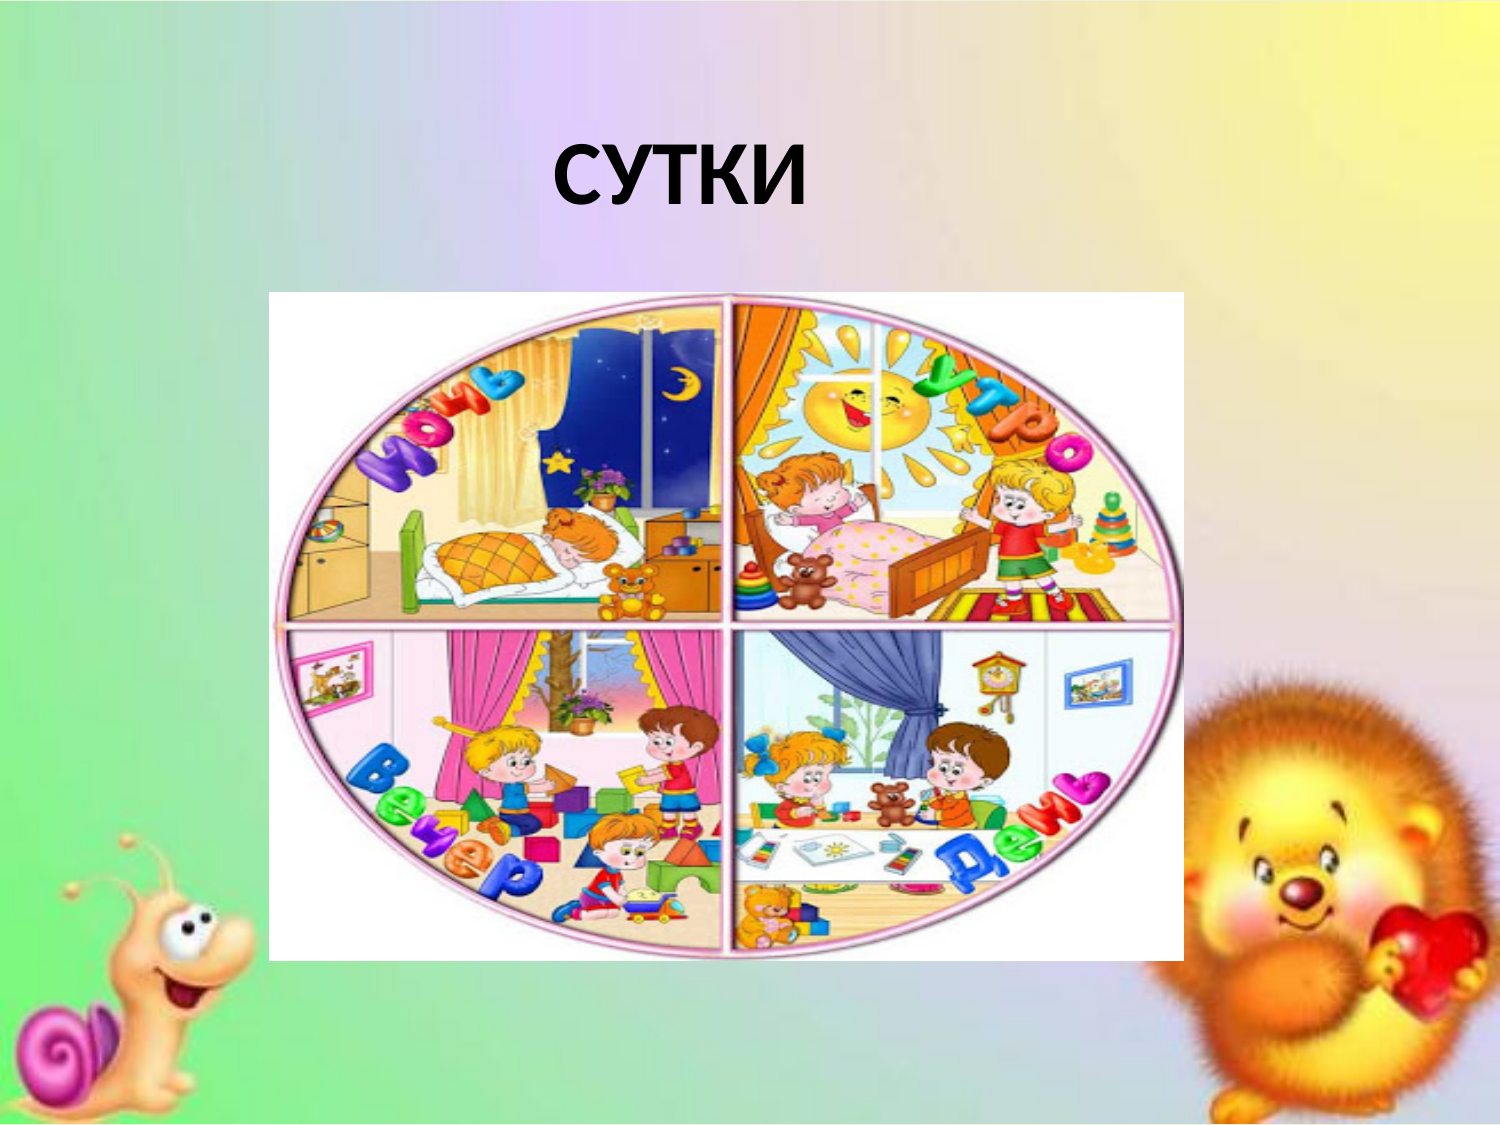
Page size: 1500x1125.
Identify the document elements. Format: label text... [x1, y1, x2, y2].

text_box СУТКИ [538, 105, 1008, 231]
picture [0, 1, 1500, 1124]
